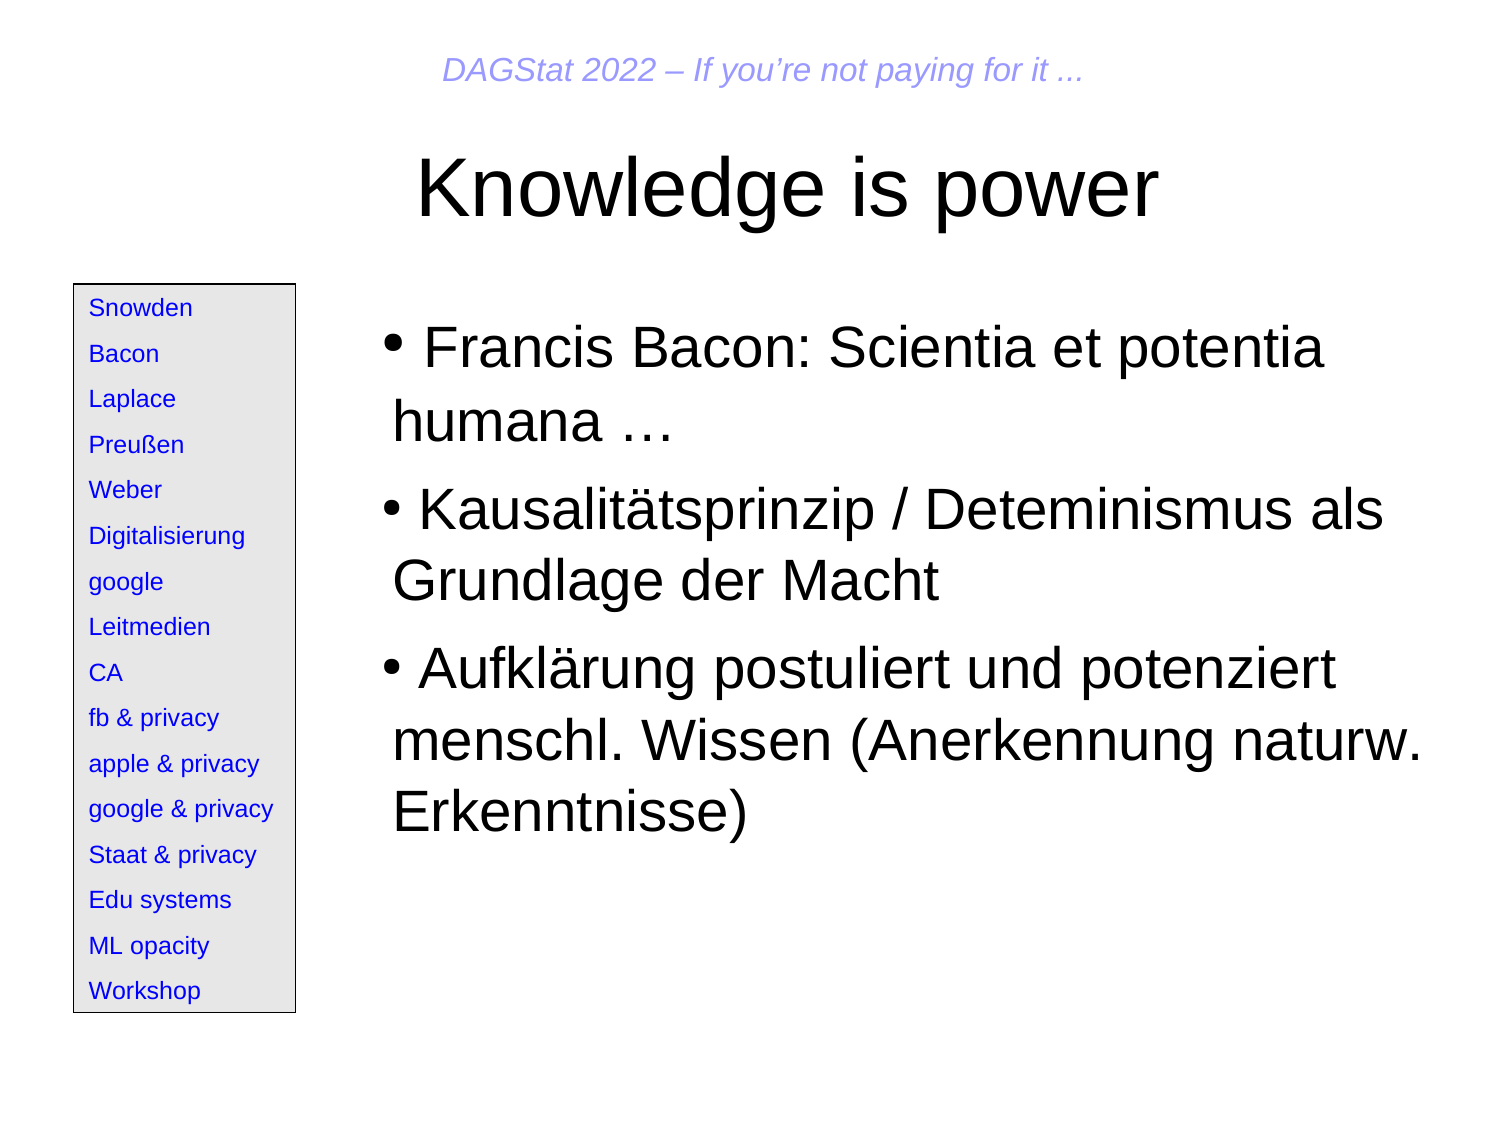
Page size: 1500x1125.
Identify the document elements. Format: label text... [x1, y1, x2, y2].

title Knowledge is power [113, 96, 1463, 285]
list Francis Bacon: Scientia et potentia humana … Kausalitätsprinzip / Deteminismus als Grundlage der Macht Aufklärung postuliert und potenziert menschl. Wissen (Anerkennung naturw. Erkenntnisse) [327, 299, 1426, 845]
